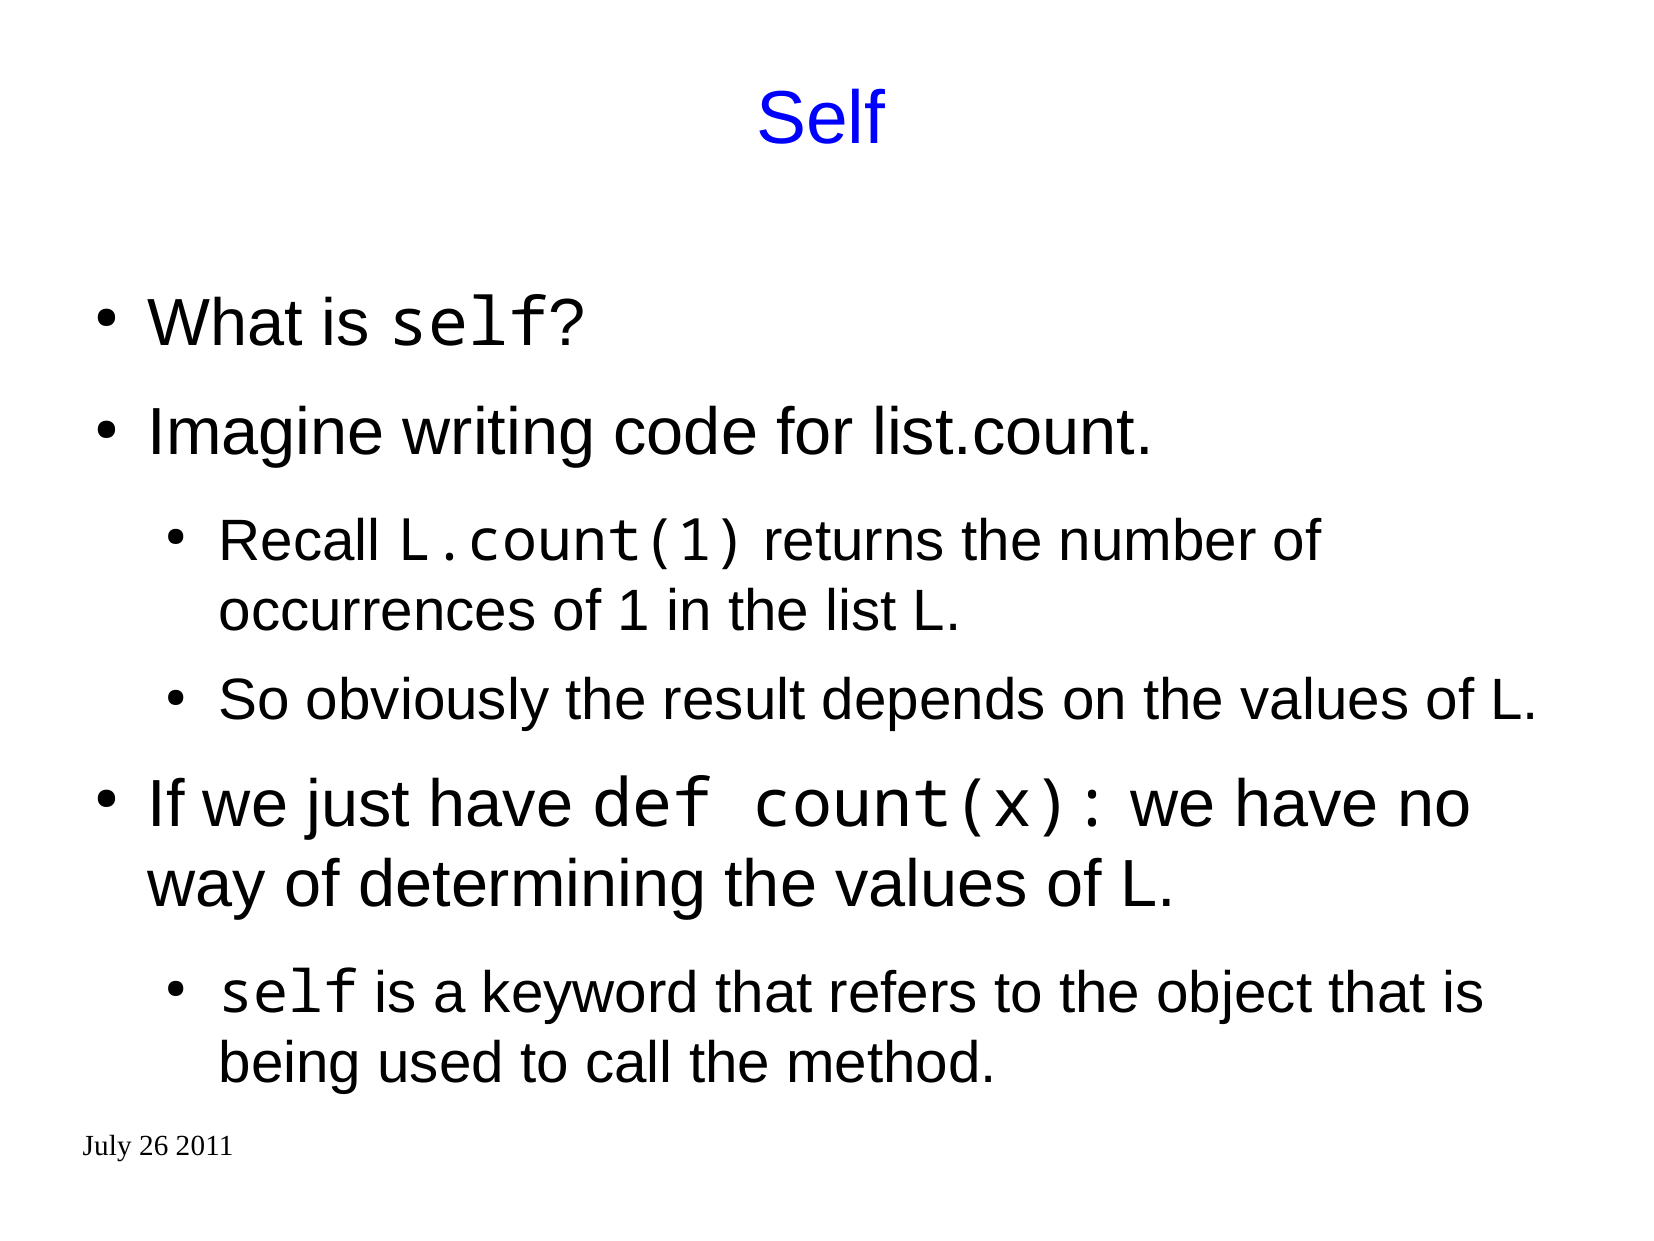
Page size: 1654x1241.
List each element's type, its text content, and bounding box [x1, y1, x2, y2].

list What is self? Imagine writing code for list.count. Recall L.count(1) returns the number of occurrences of 1 in the list L. So obviously the result depends on the values of L. If we just have def count(x): we have no way of determining the values of L. self is a keyword that refers to the object that is being used to call the method. [76, 274, 1565, 1093]
title Self [76, 58, 1565, 178]
